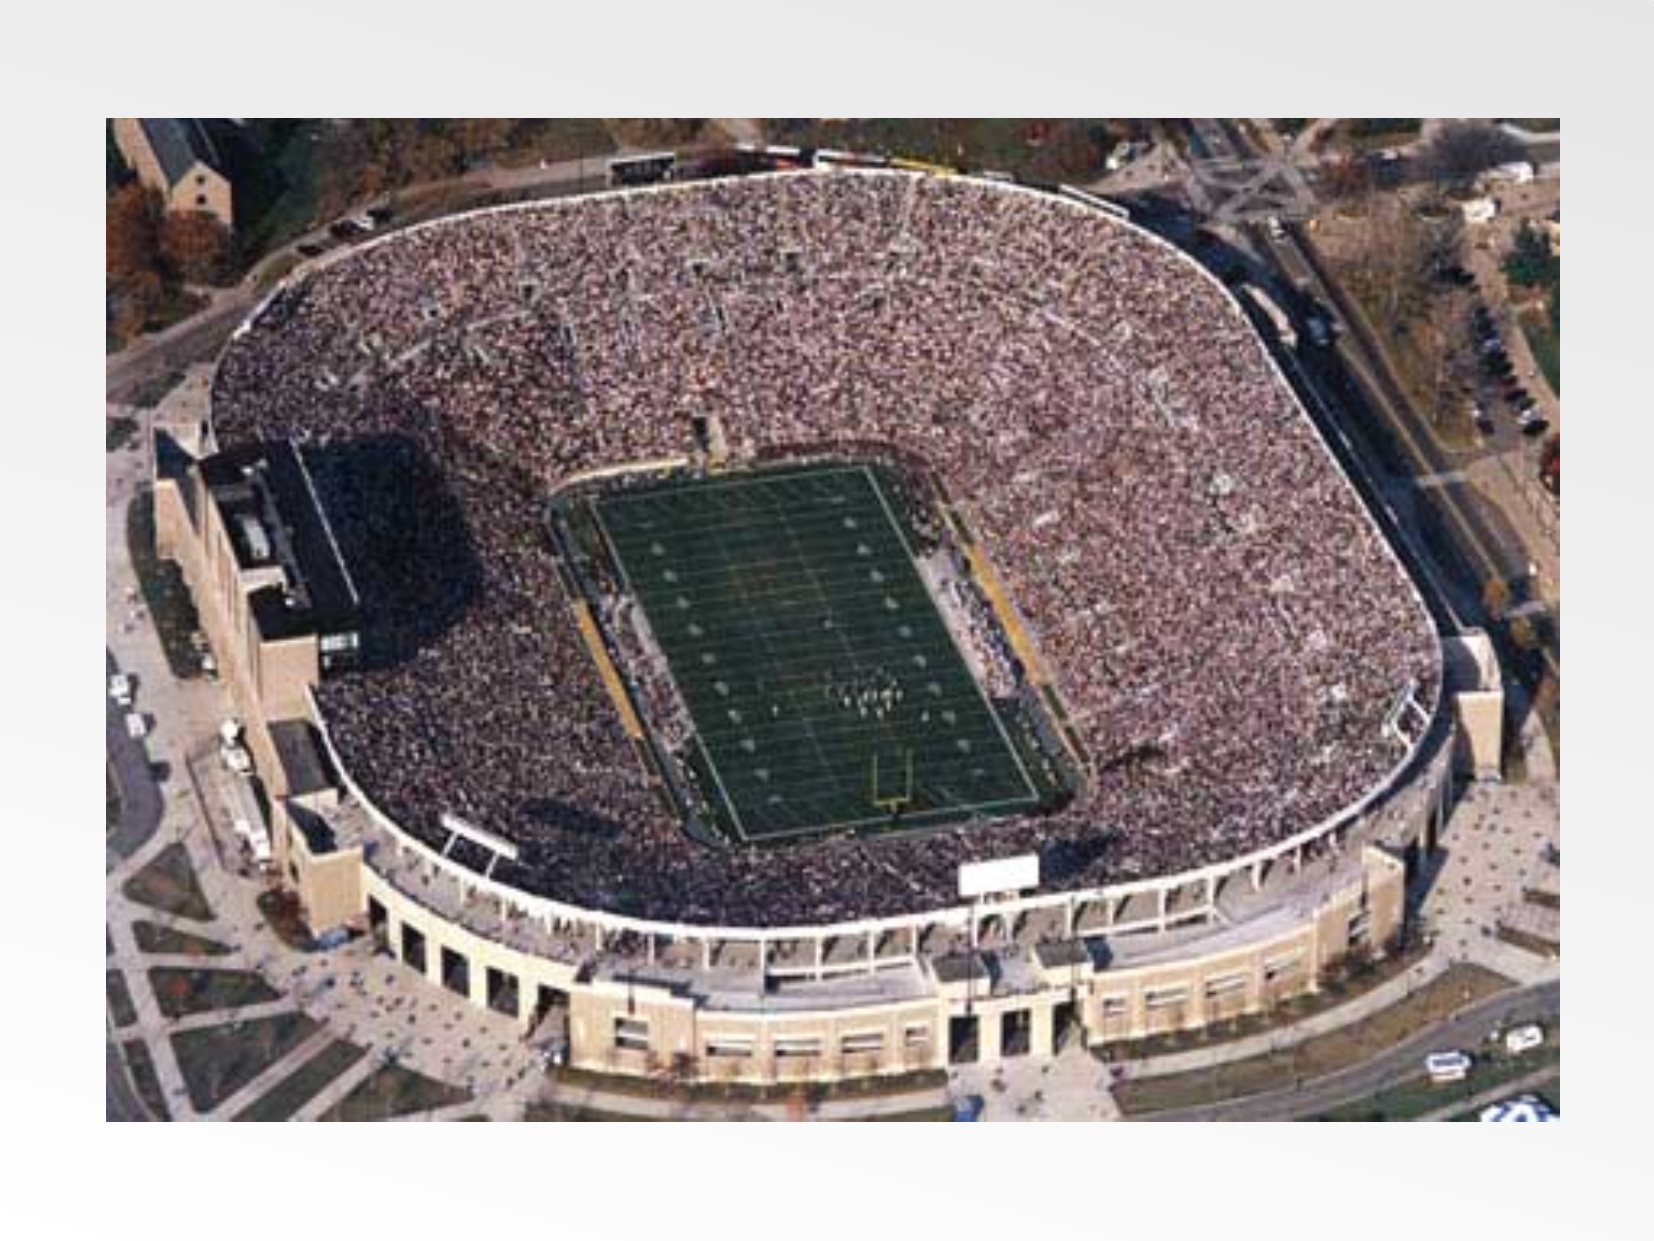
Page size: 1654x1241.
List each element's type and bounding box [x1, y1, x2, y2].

picture [106, 118, 1560, 1123]
